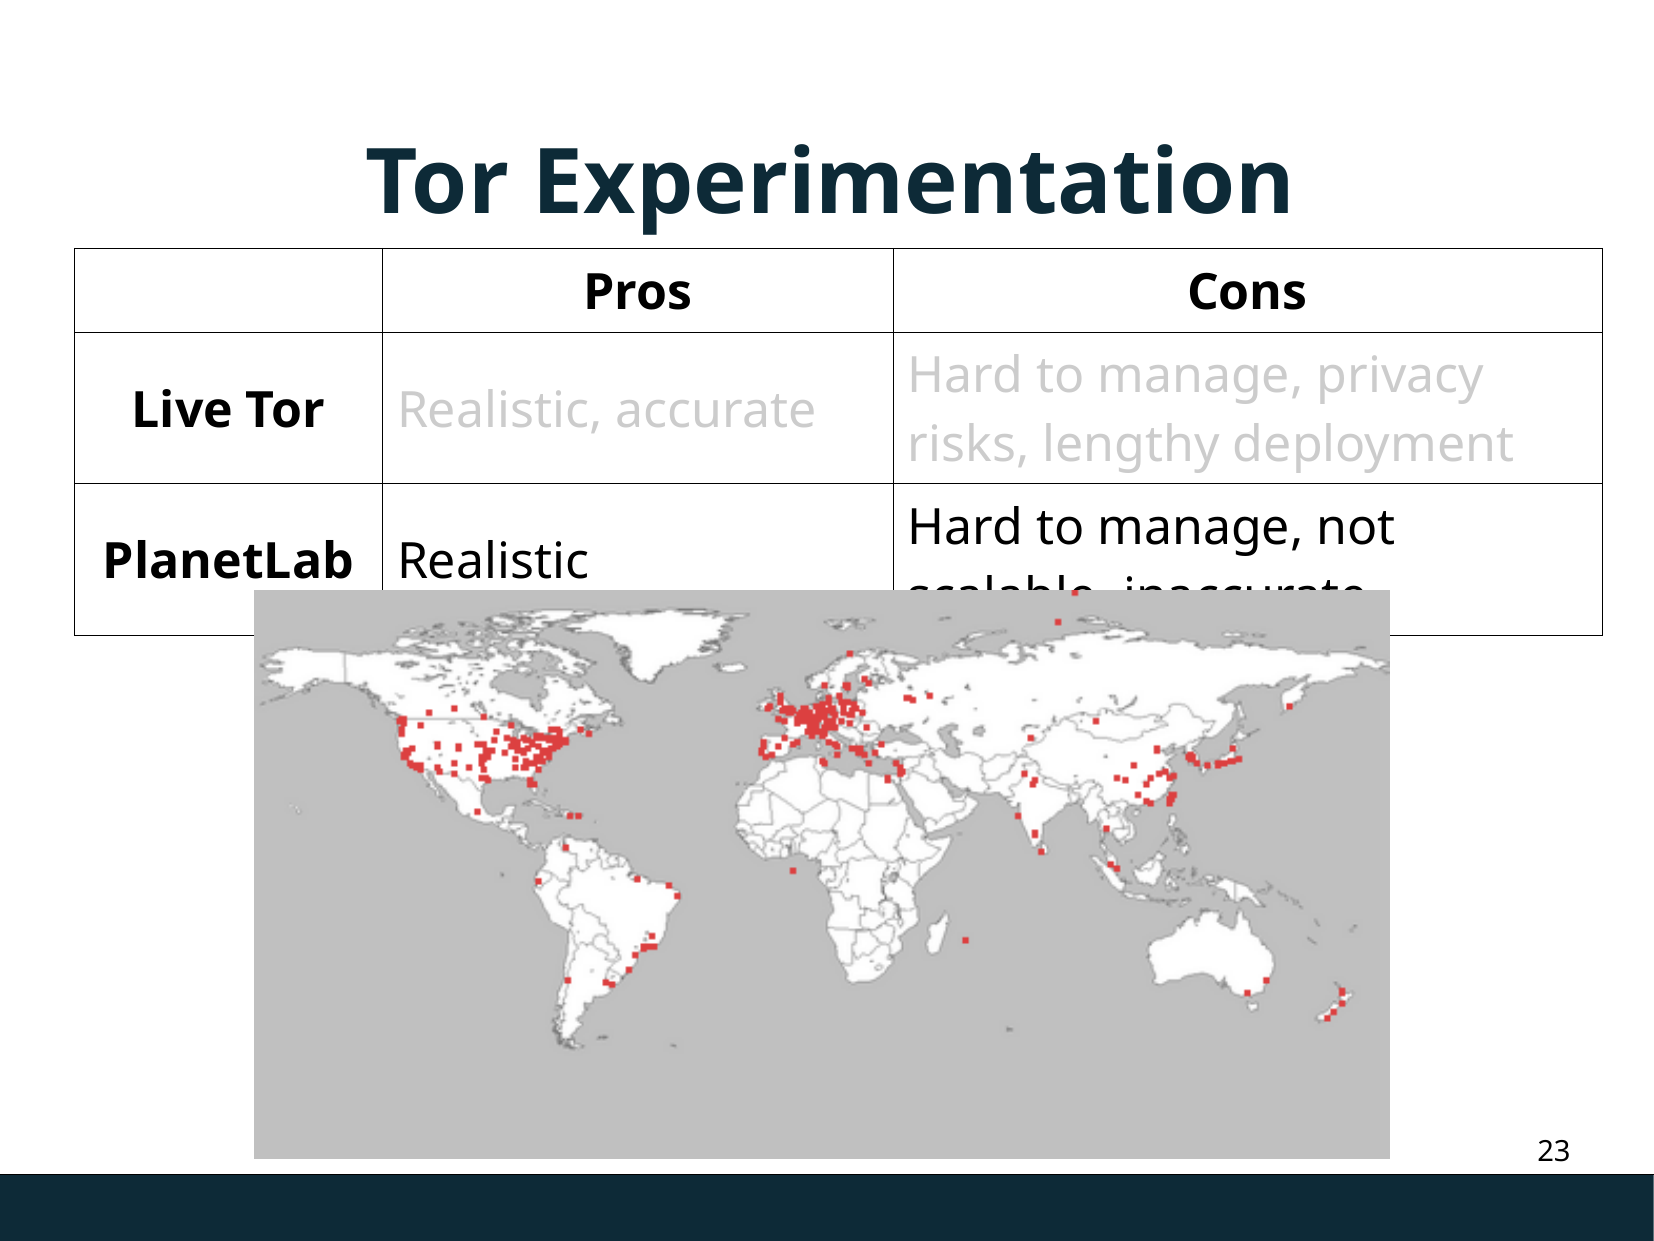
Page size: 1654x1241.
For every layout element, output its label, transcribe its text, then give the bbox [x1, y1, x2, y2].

table_cell Live Tor [75, 333, 382, 483]
table_cell Realistic, accurate [383, 333, 893, 483]
title Tor Experimentation [86, 74, 1575, 248]
table_cell Hard to manage, not scalable, inaccurate [894, 484, 1602, 635]
table_cell Realistic [383, 484, 893, 590]
picture [254, 590, 1390, 1159]
table_cell PlanetLab [75, 484, 382, 635]
table_header [75, 249, 382, 332]
table_header Cons [894, 249, 1602, 332]
table_header Pros [383, 249, 893, 332]
table_cell Hard to manage, privacy risks, lengthy deployment [894, 333, 1602, 483]
